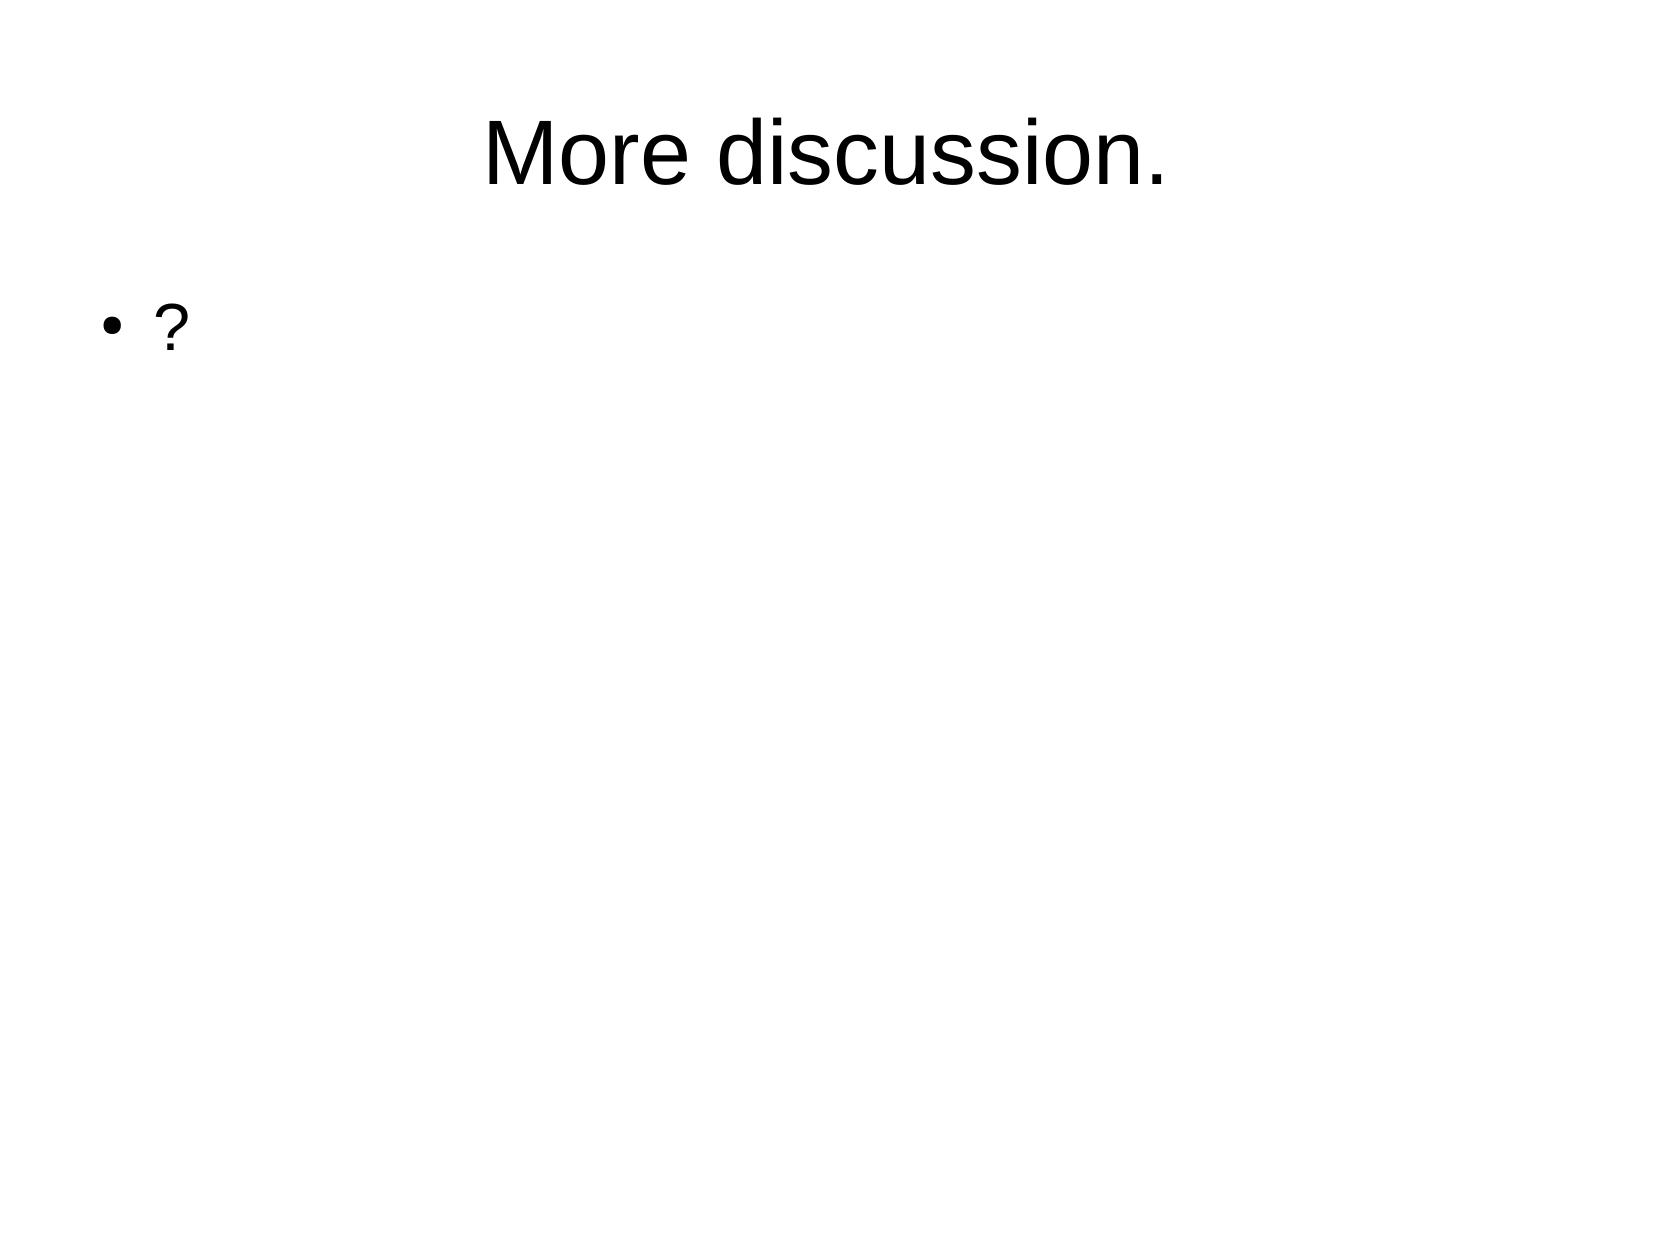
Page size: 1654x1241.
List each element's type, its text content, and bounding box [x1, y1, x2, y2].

list ? [82, 290, 1571, 1010]
title More discussion. [82, 49, 1571, 257]
